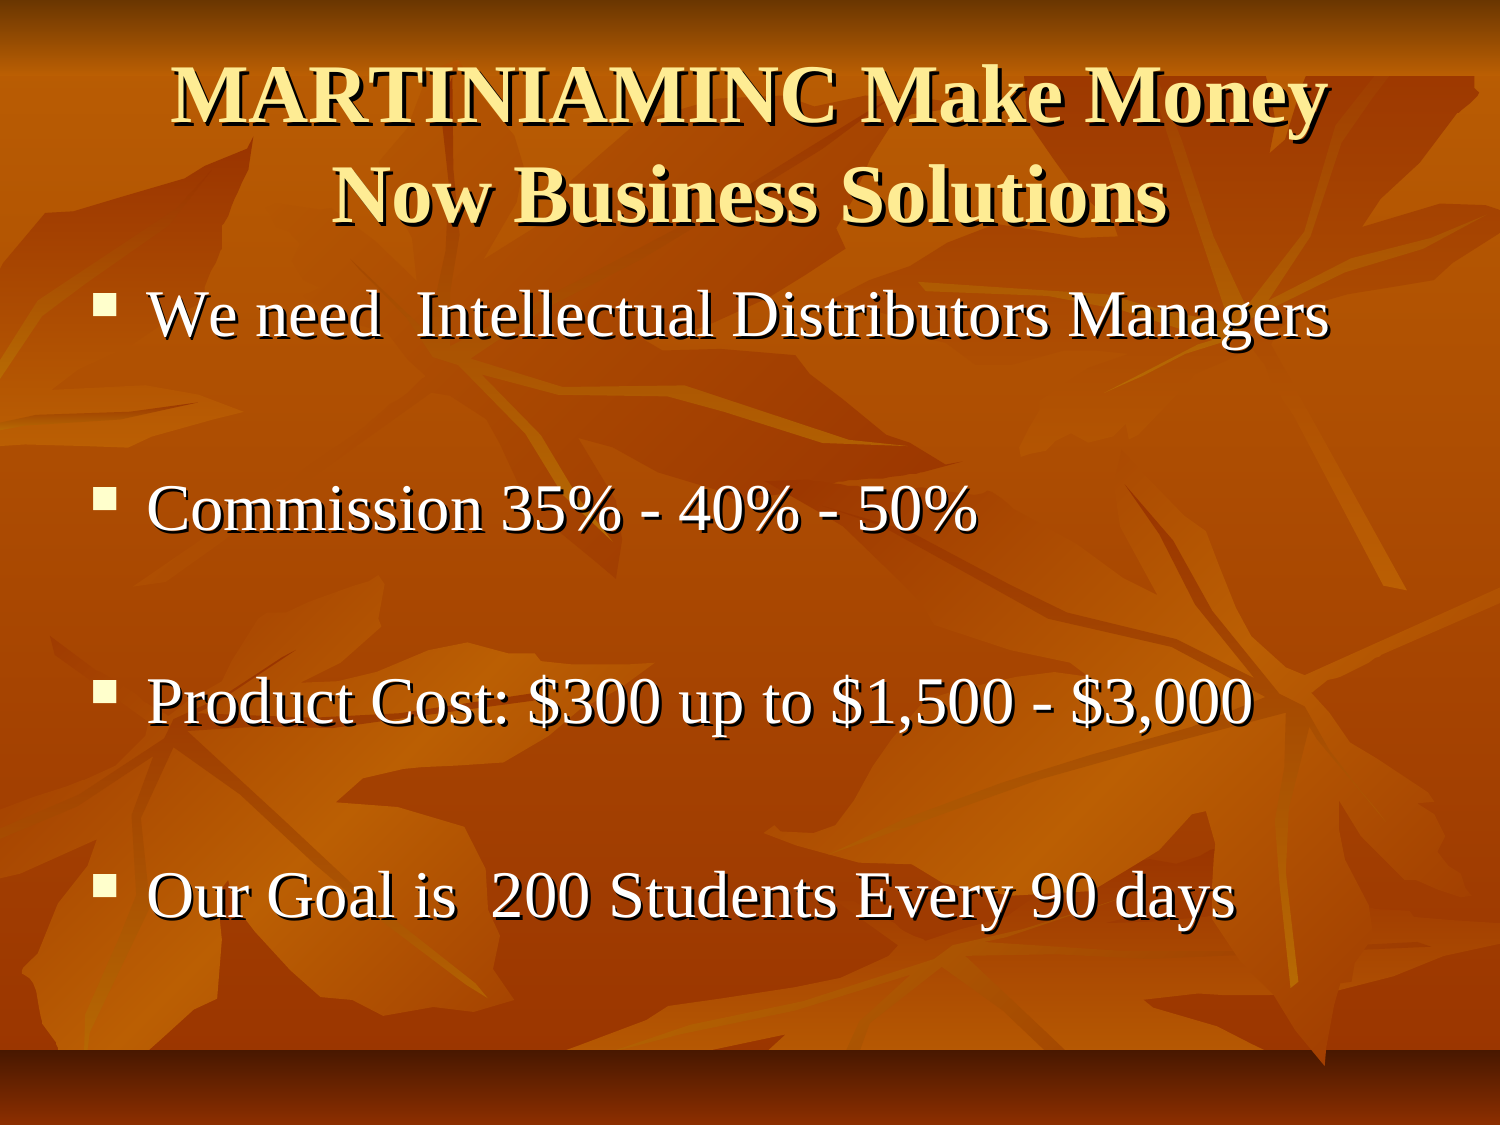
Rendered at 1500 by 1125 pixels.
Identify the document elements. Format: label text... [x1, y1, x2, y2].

list We need Intellectual Distributors Managers Commission 35% - 40% - 50% Product Cost: $300 up to $1,500 - $3,000 Our Goal is 200 Students Every 90 days [75, 262, 1426, 1006]
title MARTINIAMINC Make Money Now Business Solutions [75, 31, 1426, 248]
